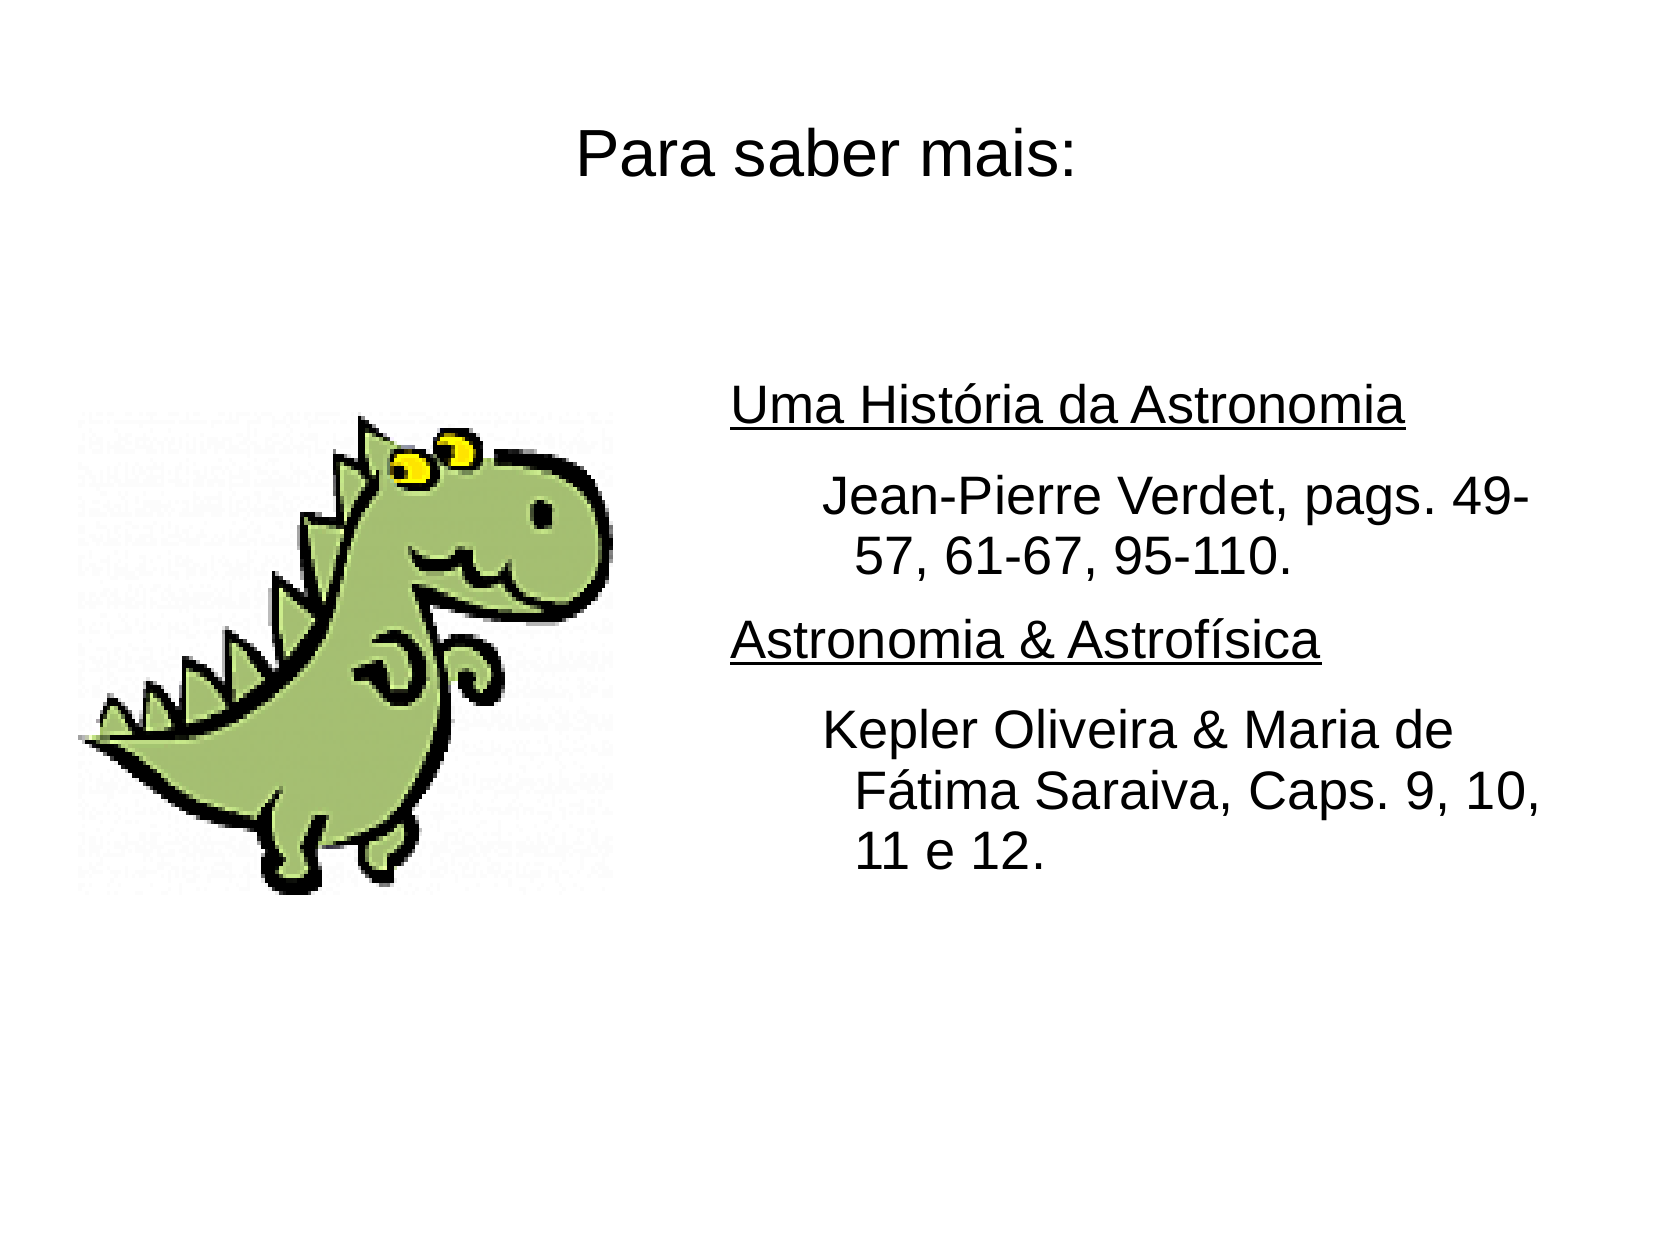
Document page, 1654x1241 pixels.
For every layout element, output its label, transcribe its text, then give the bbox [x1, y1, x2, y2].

chart [82, 290, 809, 1109]
list Uma História da Astronomia Jean-Pierre Verdet, pags. 49-57, 61-67, 95-110. Astronomia & Astrofísica Kepler Oliveira & Maria de Fátima Saraiva, Caps. 9, 10, 11 e 12. [809, 375, 1572, 1109]
title Para saber mais: [82, 49, 1571, 257]
picture [75, 412, 613, 901]
